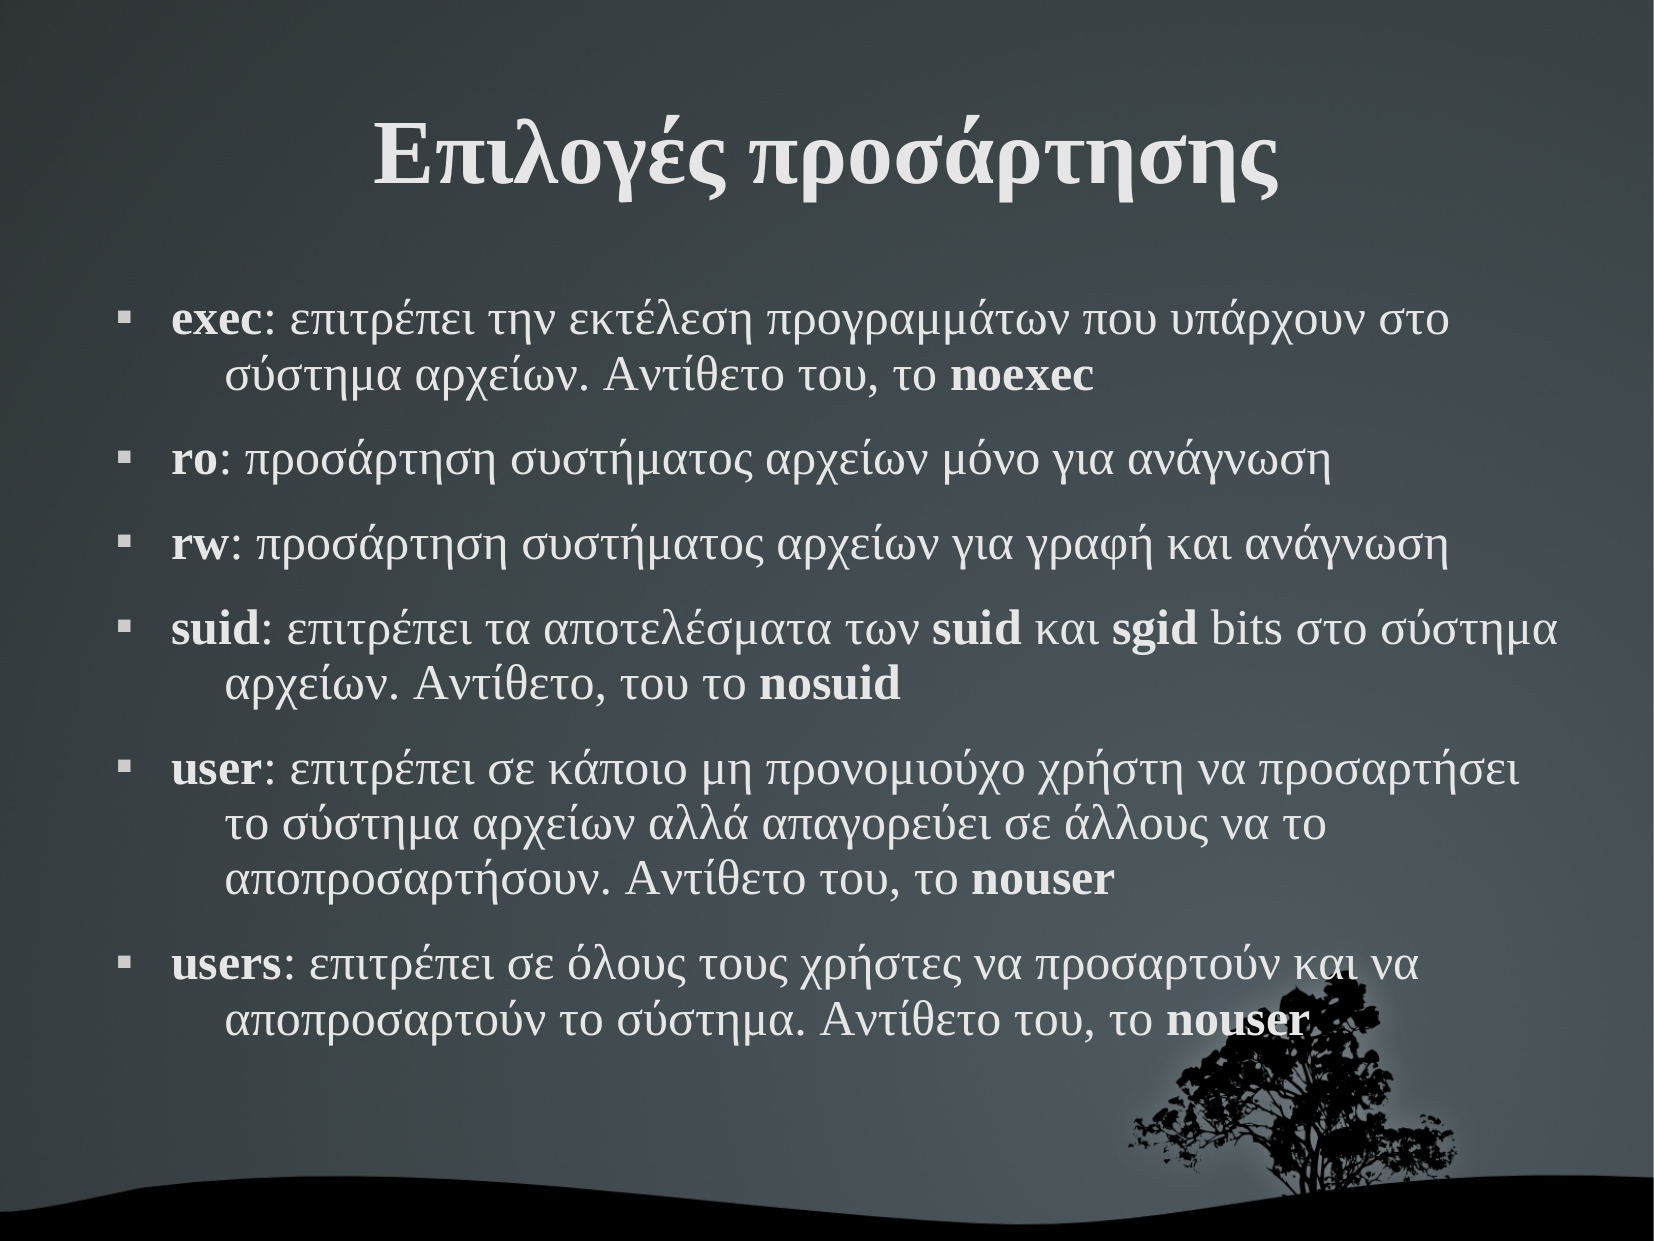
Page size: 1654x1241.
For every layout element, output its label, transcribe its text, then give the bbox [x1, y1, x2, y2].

list exec: επιτρέπει την εκτέλεση προγραμμάτων που υπάρχουν στο σύστημα αρχείων. Αντίθετο του, το noexec ro: προσάρτηση συστήματος αρχείων μόνο για ανάγνωση rw: προσάρτηση συστήματος αρχείων για γραφή και ανάγνωση suid: επιτρέπει τα αποτελέσματα των suid και sgid bits στο σύστημα αρχείων. Αντίθετο, του το nosuid user: επιτρέπει σε κάποιο μη προνομιούχο χρήστη να προσαρτήσει το σύστημα αρχείων αλλά απαγορεύει σε άλλους να το αποπροσαρτήσουν. Αντίθετο του, το nouser users: επιτρέπει σε όλους τους χρήστες να προσαρτούν και να αποπροσαρτούν το σύστημα. Αντίθετο του, το nouser [82, 290, 1571, 1151]
picture [0, 0, 1654, 1241]
title Επιλογές προσάρτησης [82, 49, 1571, 257]
